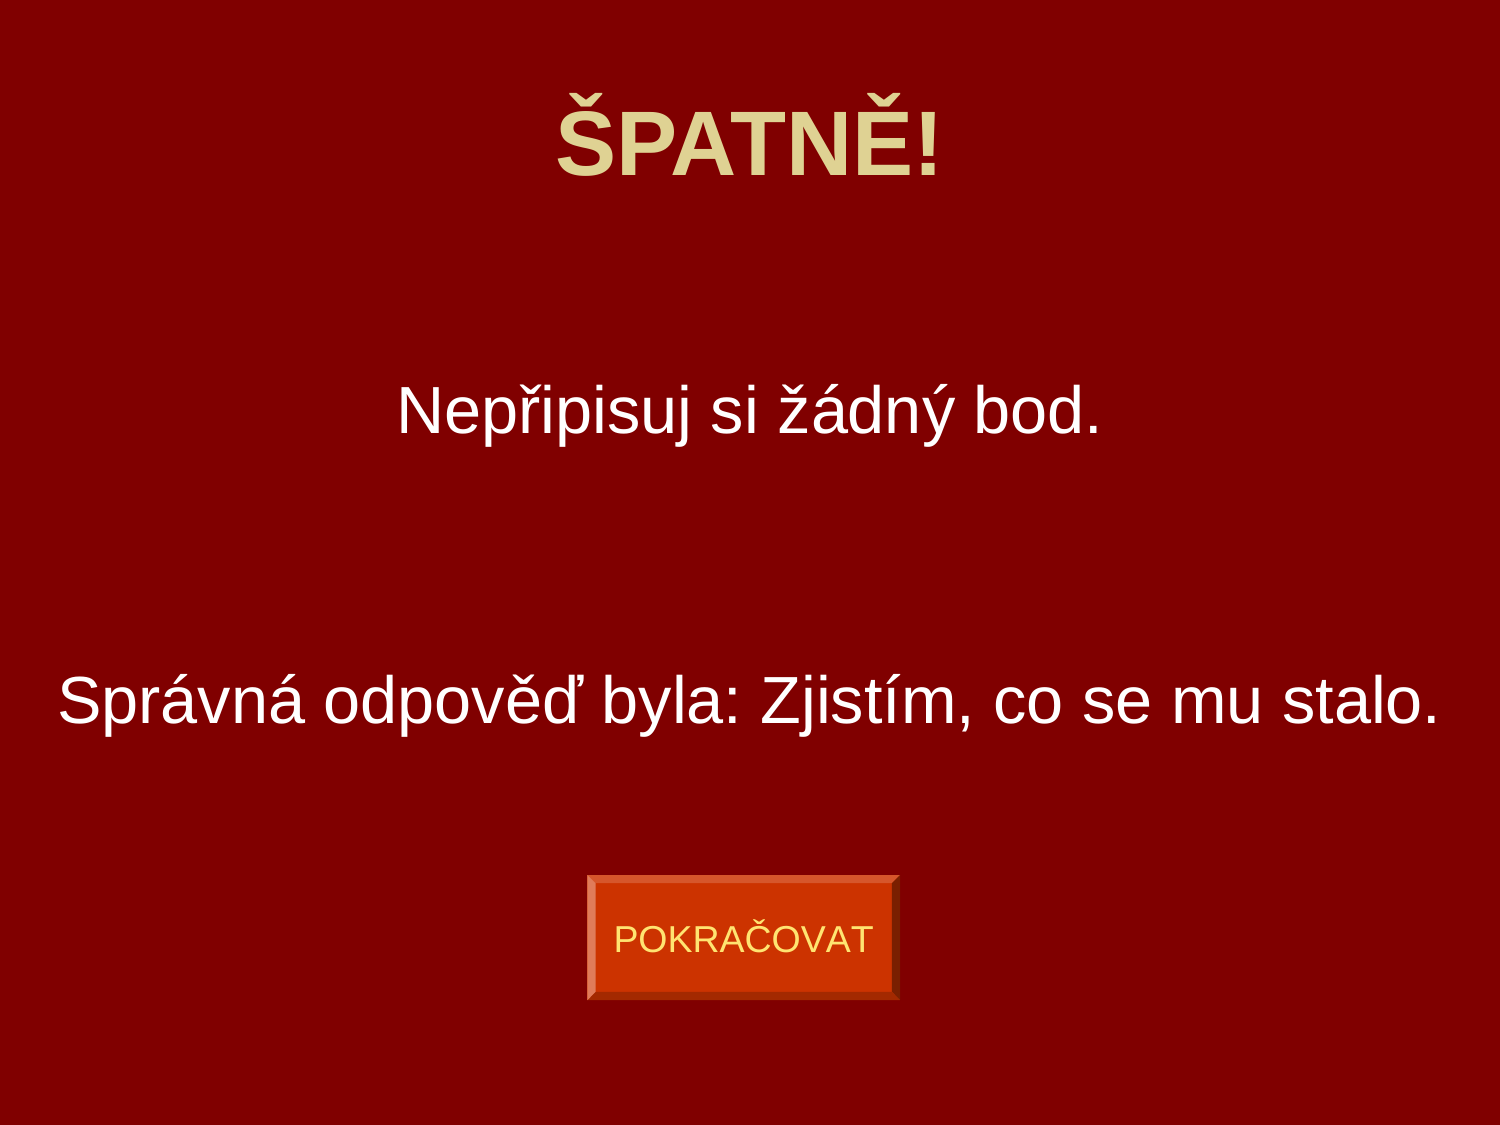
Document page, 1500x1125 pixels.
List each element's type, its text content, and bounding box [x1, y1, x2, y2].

list Nepřipisuj si žádný bod. Správná odpověď byla: Zjistím, co se mu stalo. [24, 262, 1476, 1006]
title ŠPATNĚ! [75, 45, 1426, 233]
text_box Místo polít teplou vodou. [589, 875, 899, 884]
text_box POKRAČOVAT [596, 884, 891, 991]
